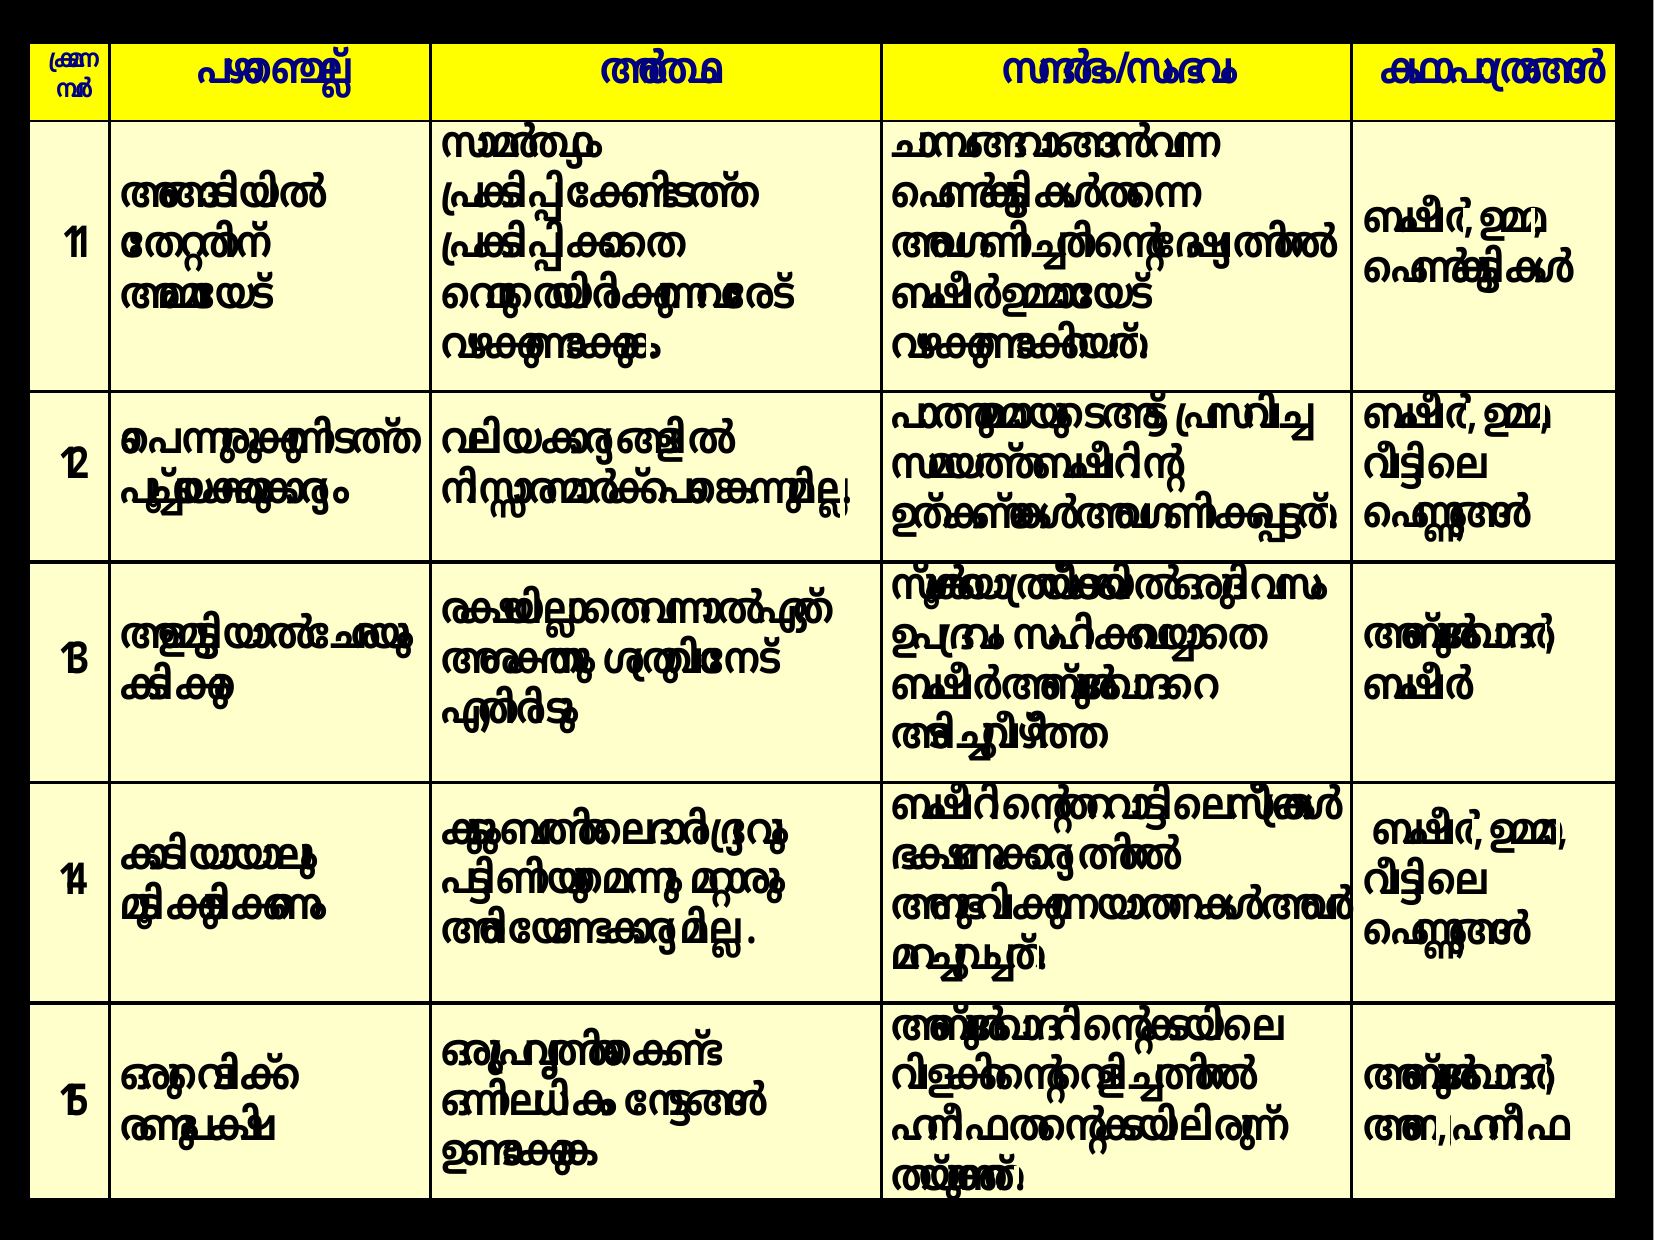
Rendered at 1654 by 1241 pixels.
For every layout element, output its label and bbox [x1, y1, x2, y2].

chart [11, 42, 1616, 1198]
